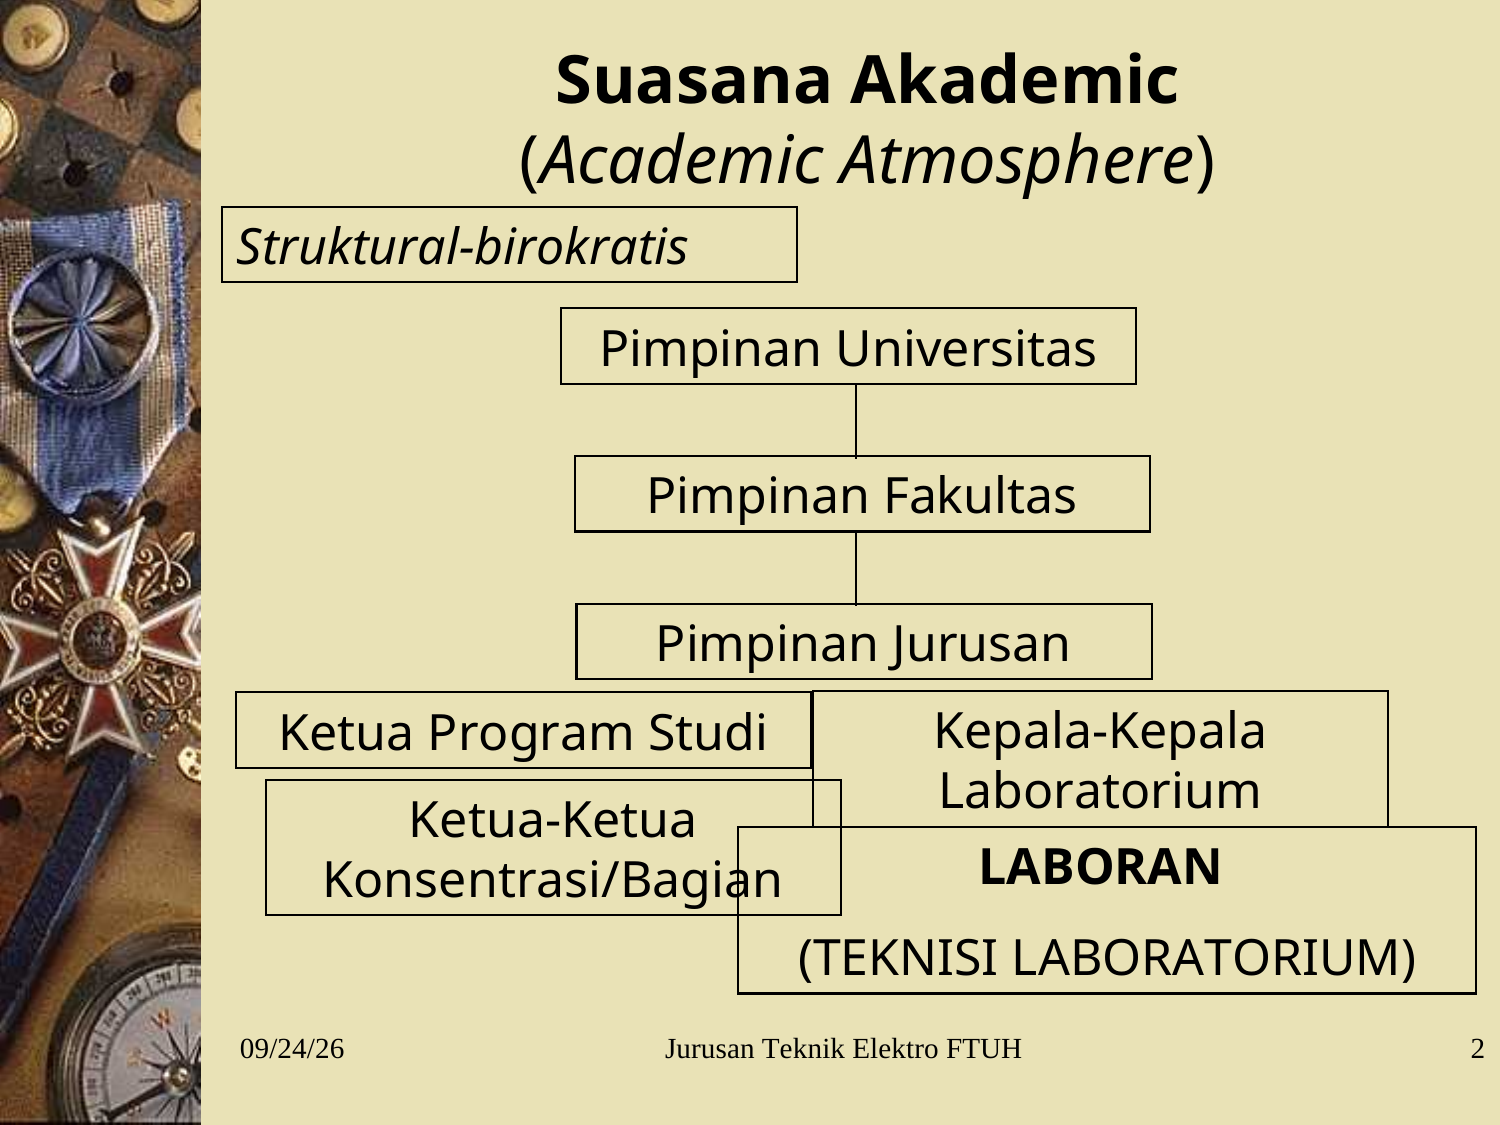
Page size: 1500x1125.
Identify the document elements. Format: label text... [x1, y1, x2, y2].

text_box Pimpinan Universitas [561, 308, 1137, 384]
text_box Struktural-birokratis [222, 206, 798, 283]
text_box Suasana Akademic (Academic Atmosphere) [436, 29, 1300, 205]
text_box Ketua Program Studi [236, 692, 812, 768]
text_box LABORAN (TEKNISI LABORATORIUM) [738, 826, 1477, 994]
text_box Pimpinan Fakultas [574, 456, 1150, 532]
text_box Kepala-Kepala Laboratorium [812, 691, 1388, 826]
text_box Pimpinan Jurusan [576, 603, 1152, 680]
picture [0, 0, 201, 1125]
text_box Ketua-Ketua Konsentrasi/Bagian [265, 779, 812, 916]
